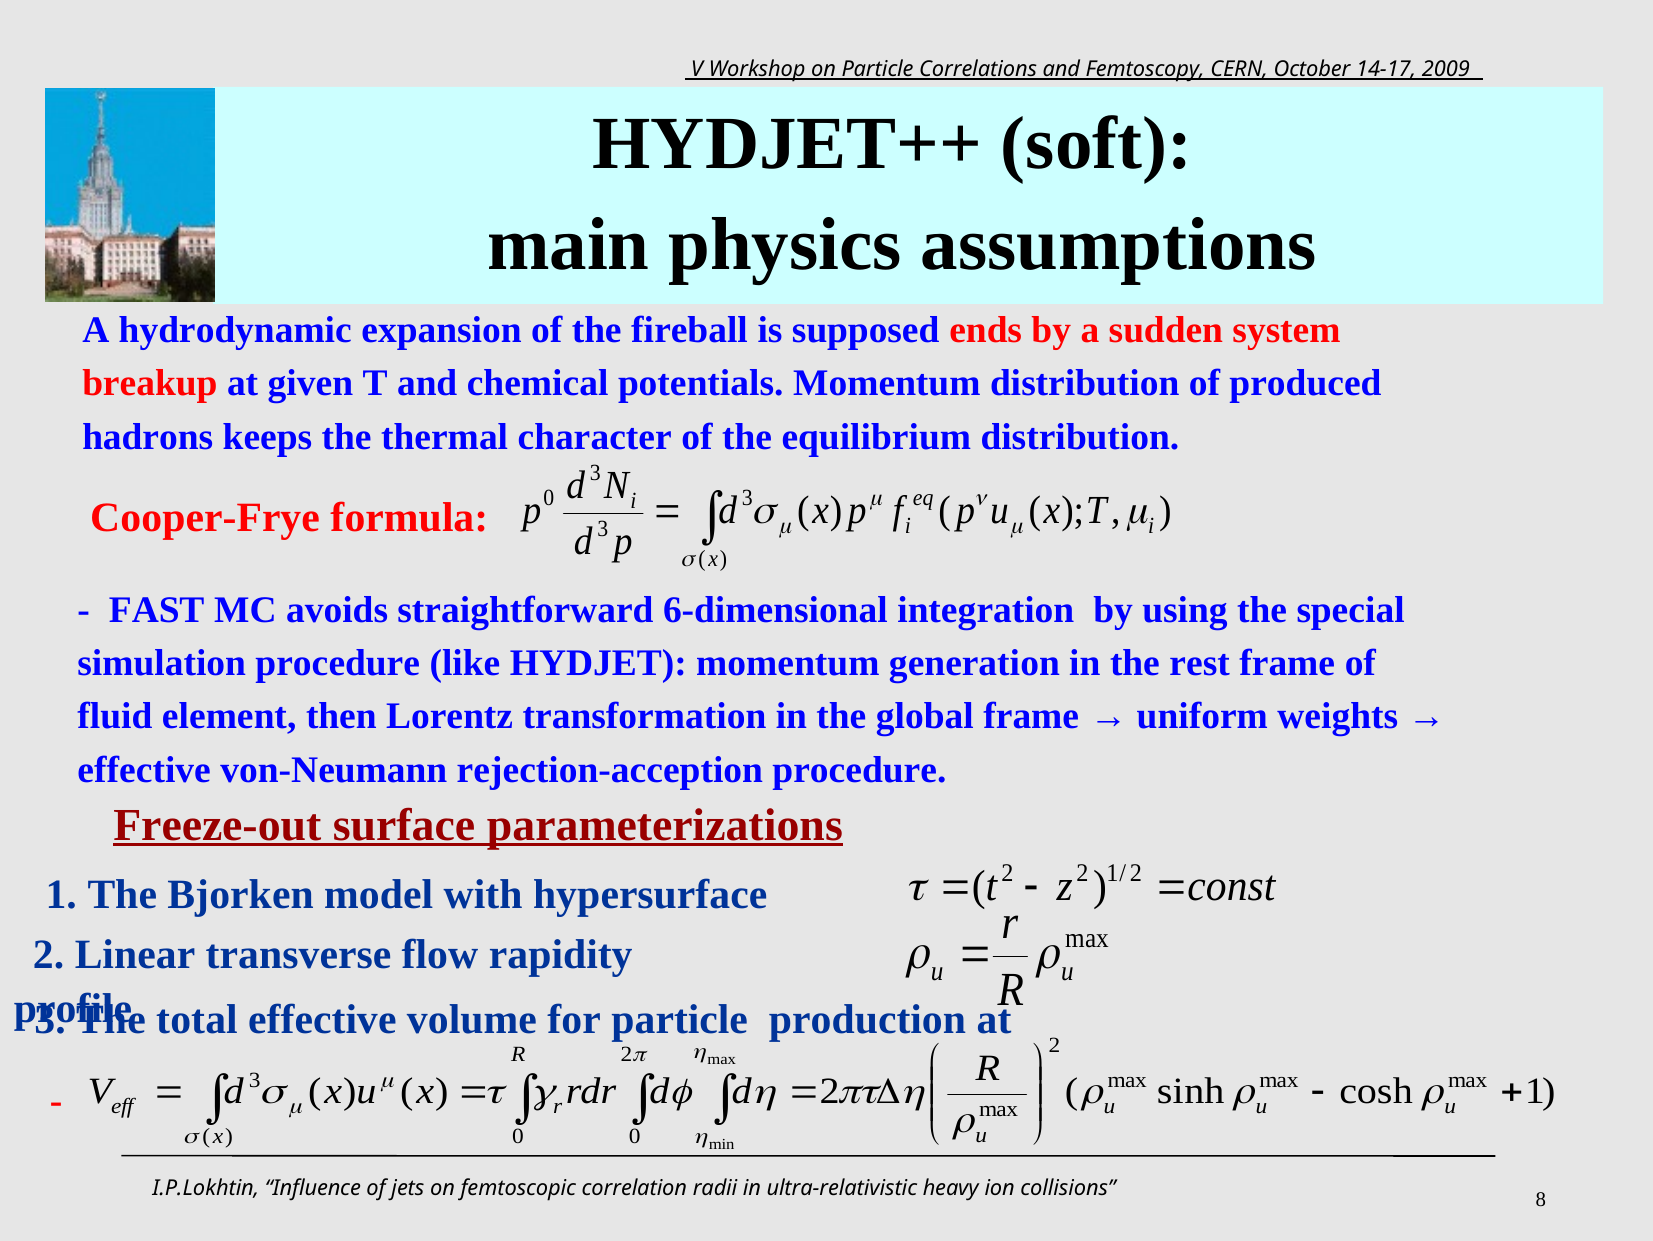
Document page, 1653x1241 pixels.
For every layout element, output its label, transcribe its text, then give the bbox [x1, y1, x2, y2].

text_box - FAST MC avoids straightforward 6-dimensional integration by using the special simulation procedure (like HYDJET): momentum generation in the rest frame of fluid element, then Lorentz transformation in the global frame → uniform weights → effective von-Neumann rejection-acception procedure. [62, 568, 1469, 798]
title HYDJET++ (soft): main physics assumptions [209, 73, 1614, 296]
text_box Freeze-out surface parameterizations [98, 789, 858, 859]
text_box 2. Linear transverse flow rapidity profile [0, 916, 777, 1039]
text_box A hydrodynamic expansion of the fireball is supposed ends by a sudden system breakup at given T and chemical potentials. Momentum distribution of produced hadrons keeps the thermal character of the equilibrium distribution. [67, 289, 1403, 568]
text_box 1. The Bjorken model with hypersurface [30, 856, 783, 926]
picture [45, 90, 209, 302]
chart [512, 453, 1179, 580]
chart [85, 1029, 1564, 1157]
text_box 3. The total effective volume for particle production at [19, 928, 899, 1051]
text_box - [34, 1060, 85, 1135]
text_box Cooper-Frye formula: [79, 487, 496, 568]
chart [897, 853, 1286, 1016]
